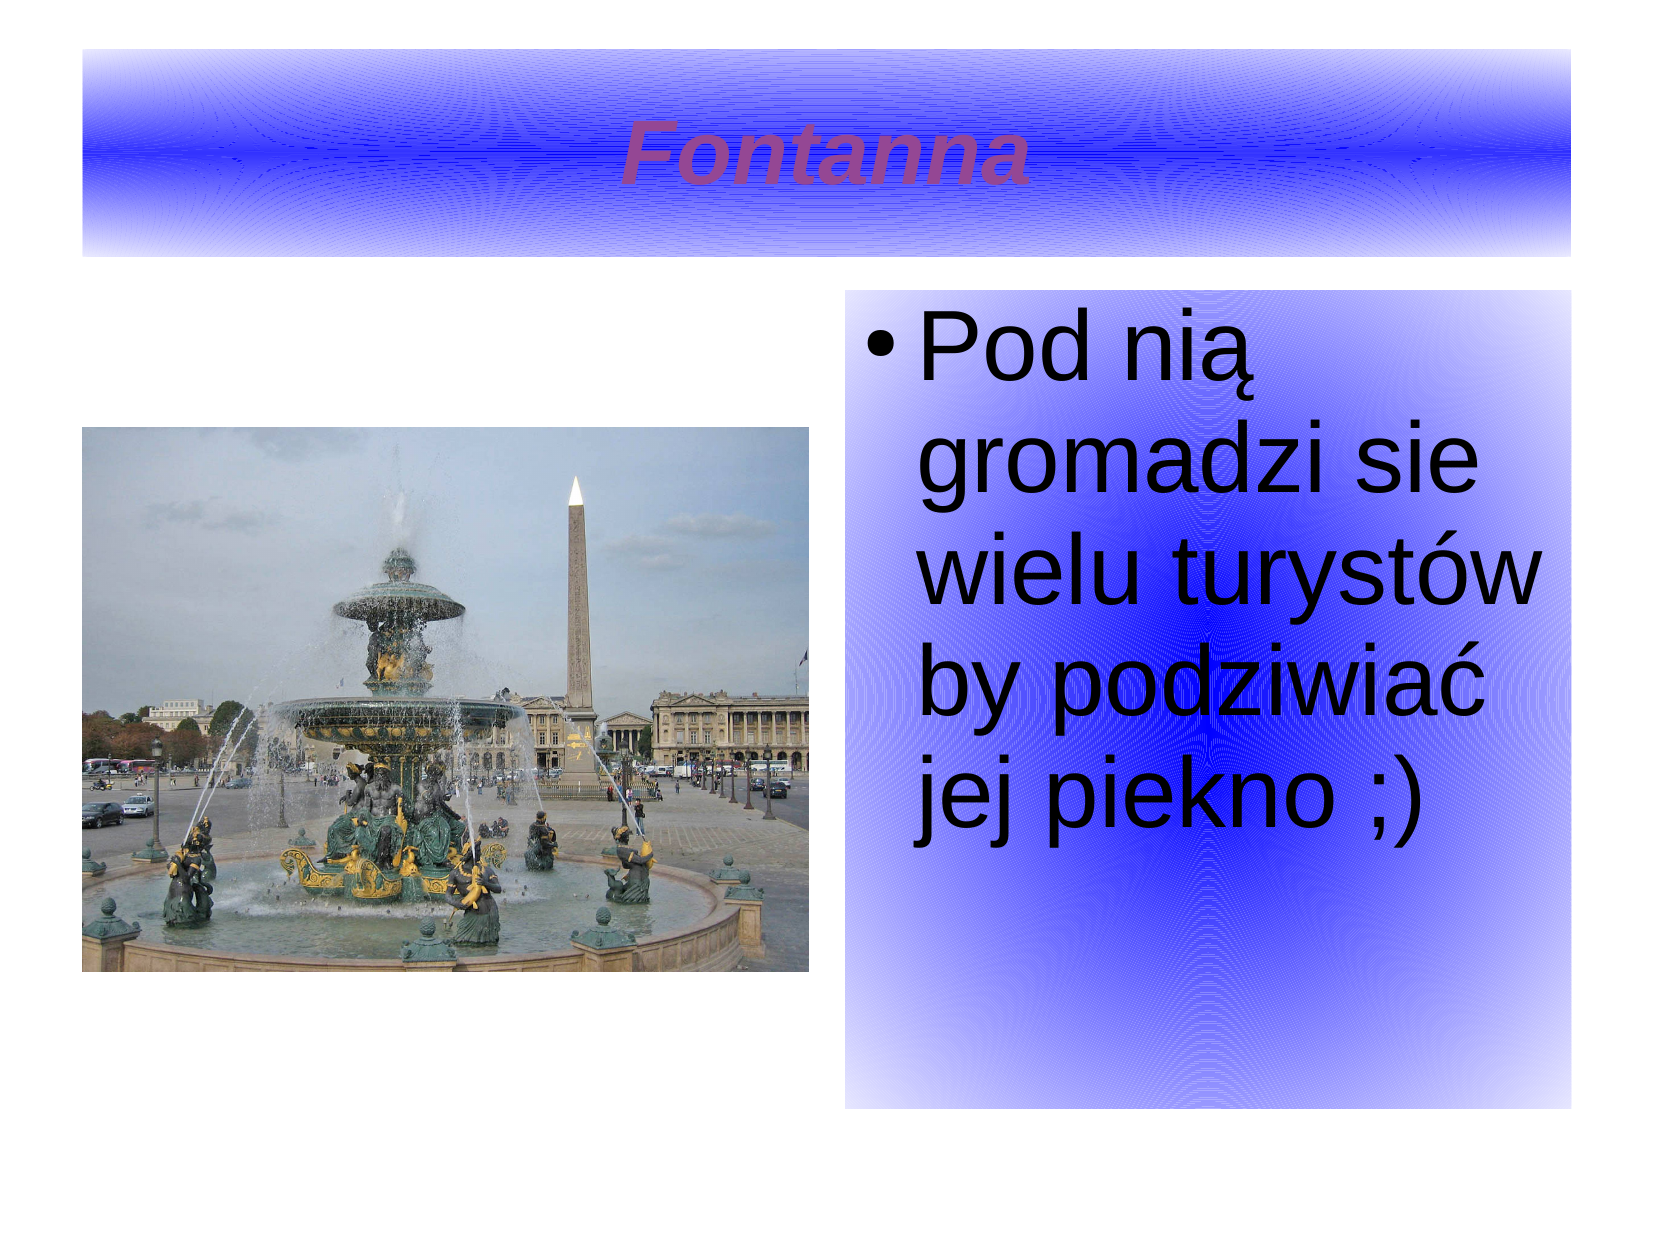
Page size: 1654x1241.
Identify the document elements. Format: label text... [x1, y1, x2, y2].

title Fontanna [82, 49, 1571, 257]
list Pod nią gromadzi sie wielu turystów by podziwiać jej piekno ;) [845, 290, 1572, 1109]
picture [82, 427, 809, 972]
